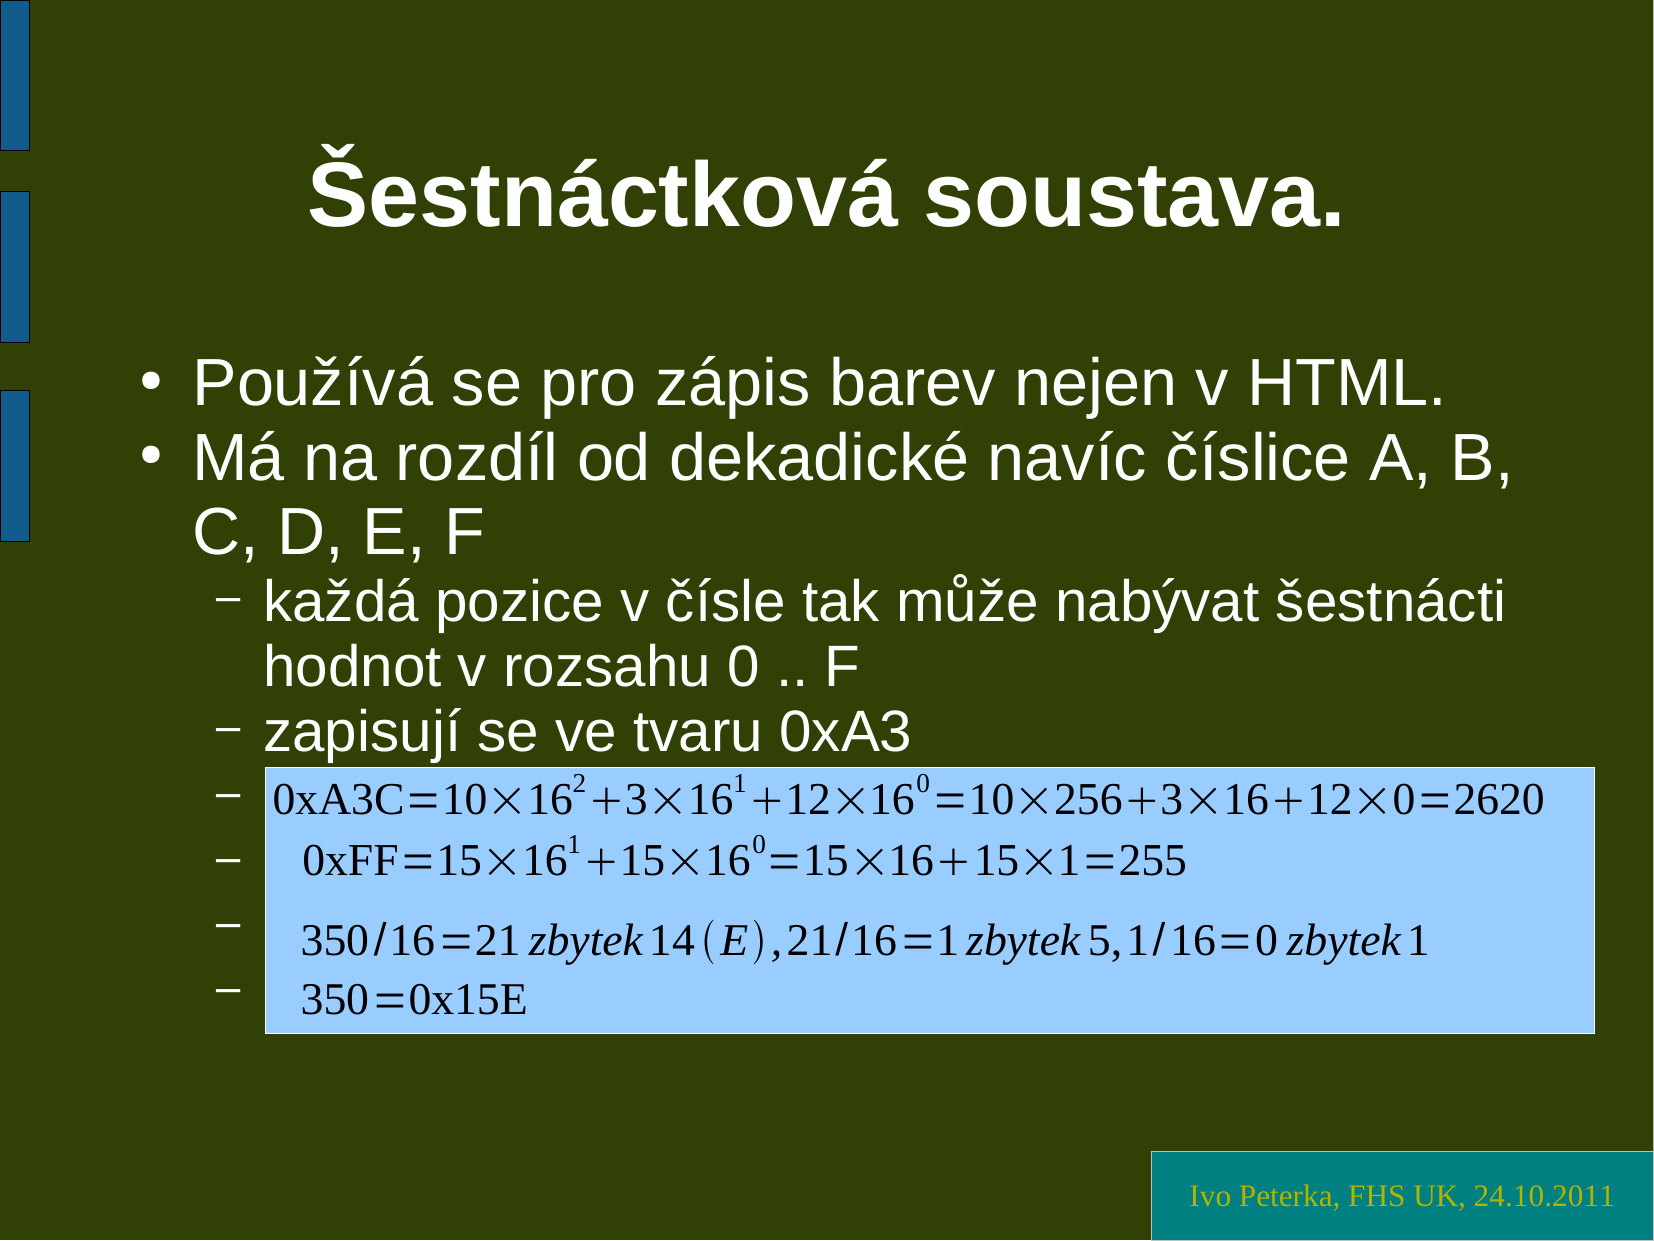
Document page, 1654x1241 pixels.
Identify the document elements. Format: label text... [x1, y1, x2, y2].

chart [265, 767, 1551, 825]
list Používá se pro zápis barev nejen v HTML. Má na rozdíl od dekadické navíc číslice A, B, C, D, E, F každá pozice v čísle tak může nabývat šestnácti hodnot v rozsahu 0 .. F zapisují se ve tvaru 0xA3 [121, 344, 1534, 1112]
chart [295, 915, 1437, 968]
chart [295, 974, 534, 1025]
chart [295, 828, 1193, 886]
title Šestnáctková soustava. [121, 98, 1534, 291]
text_box [1534, 767, 1595, 1034]
